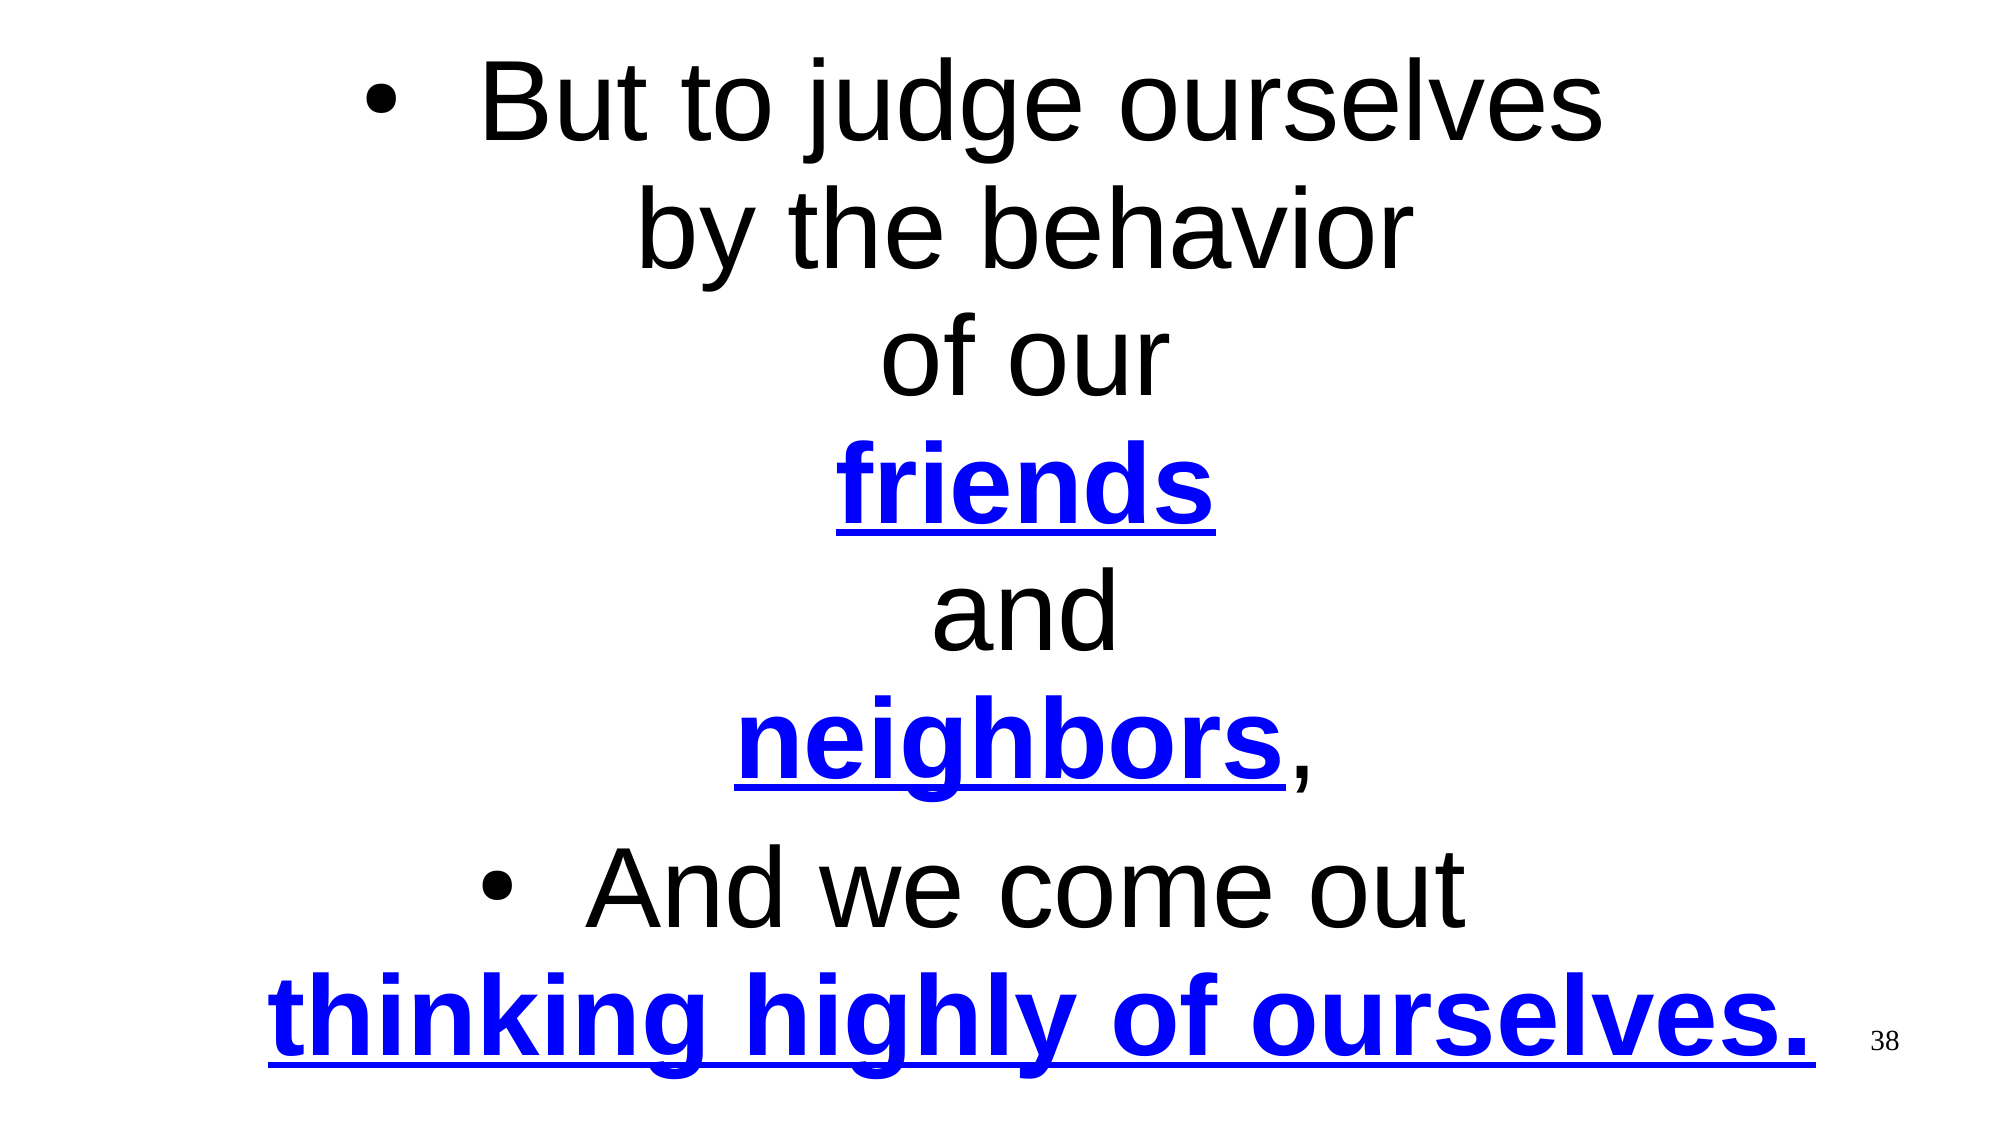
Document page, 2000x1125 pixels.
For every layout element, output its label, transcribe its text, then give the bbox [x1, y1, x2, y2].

list But to judge ourselves by the behavior of our friends and neighbors, And we come out thinking highly of ourselves. [37, 37, 1988, 1088]
